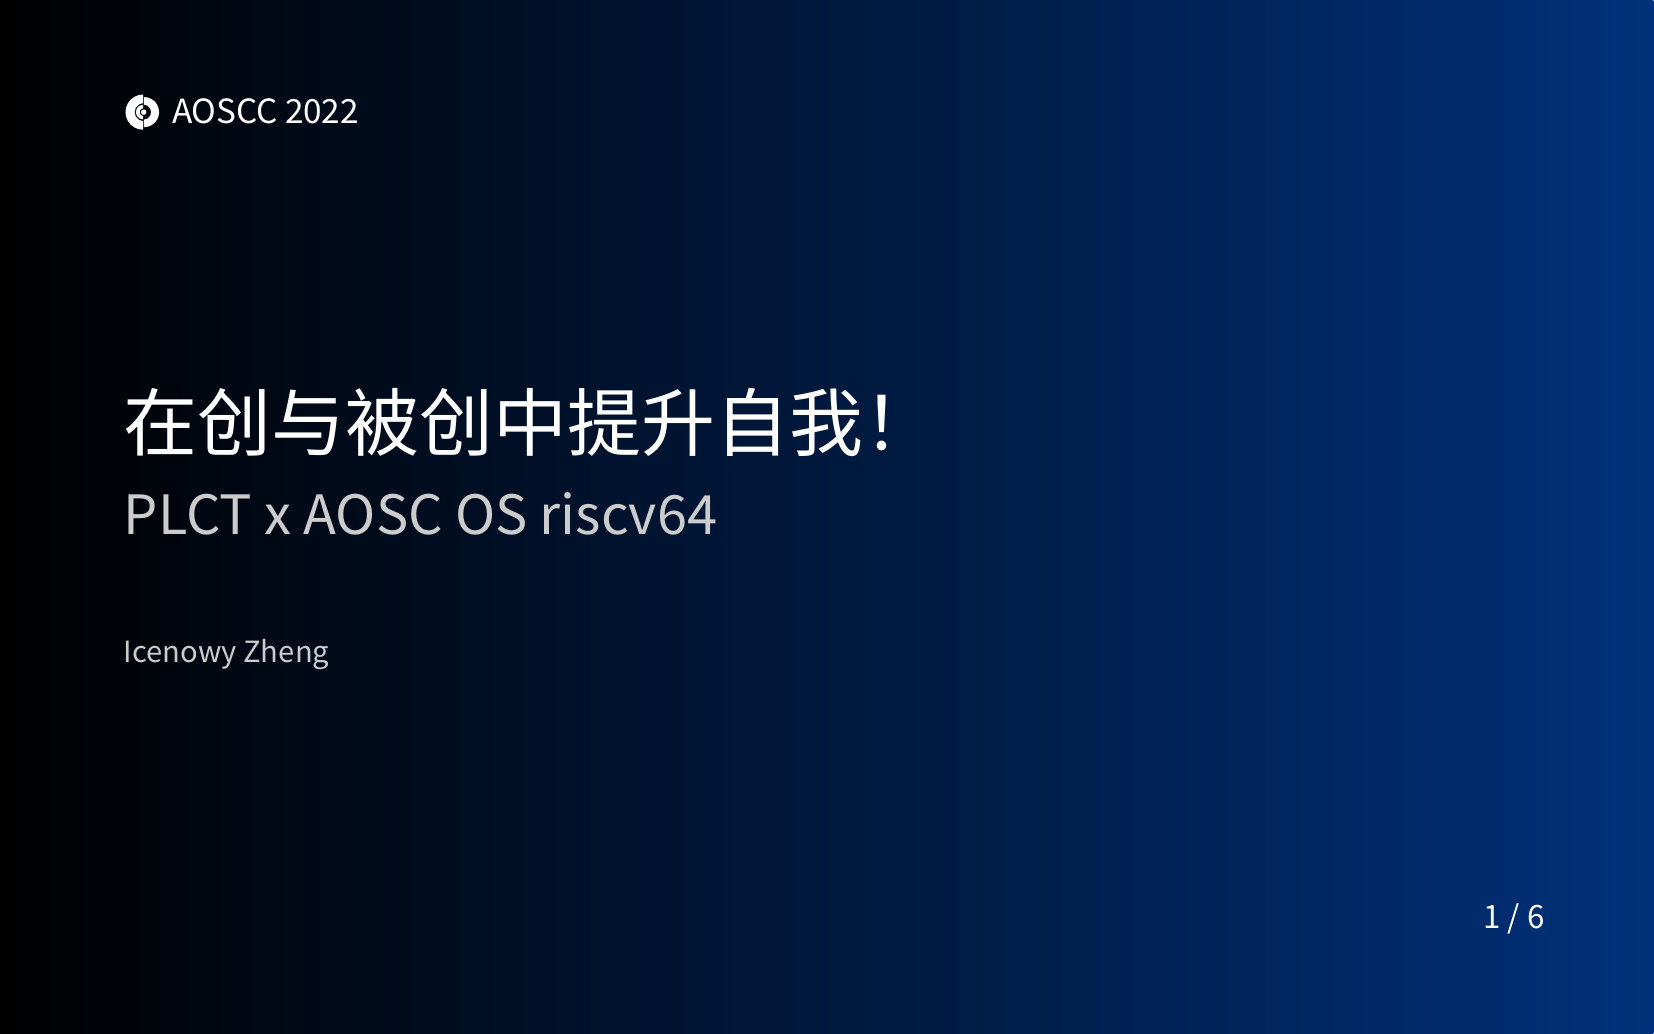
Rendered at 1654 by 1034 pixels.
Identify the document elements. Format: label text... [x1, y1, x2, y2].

subtitle 在创与被创中提升自我！ PLCT x AOSC OS riscv64 Icenowy Zheng [124, 218, 1536, 818]
text_box <编号> / 6 [1086, 885, 1560, 957]
picture [118, 88, 167, 136]
text_box AOSCC 2022 [172, 84, 1654, 134]
